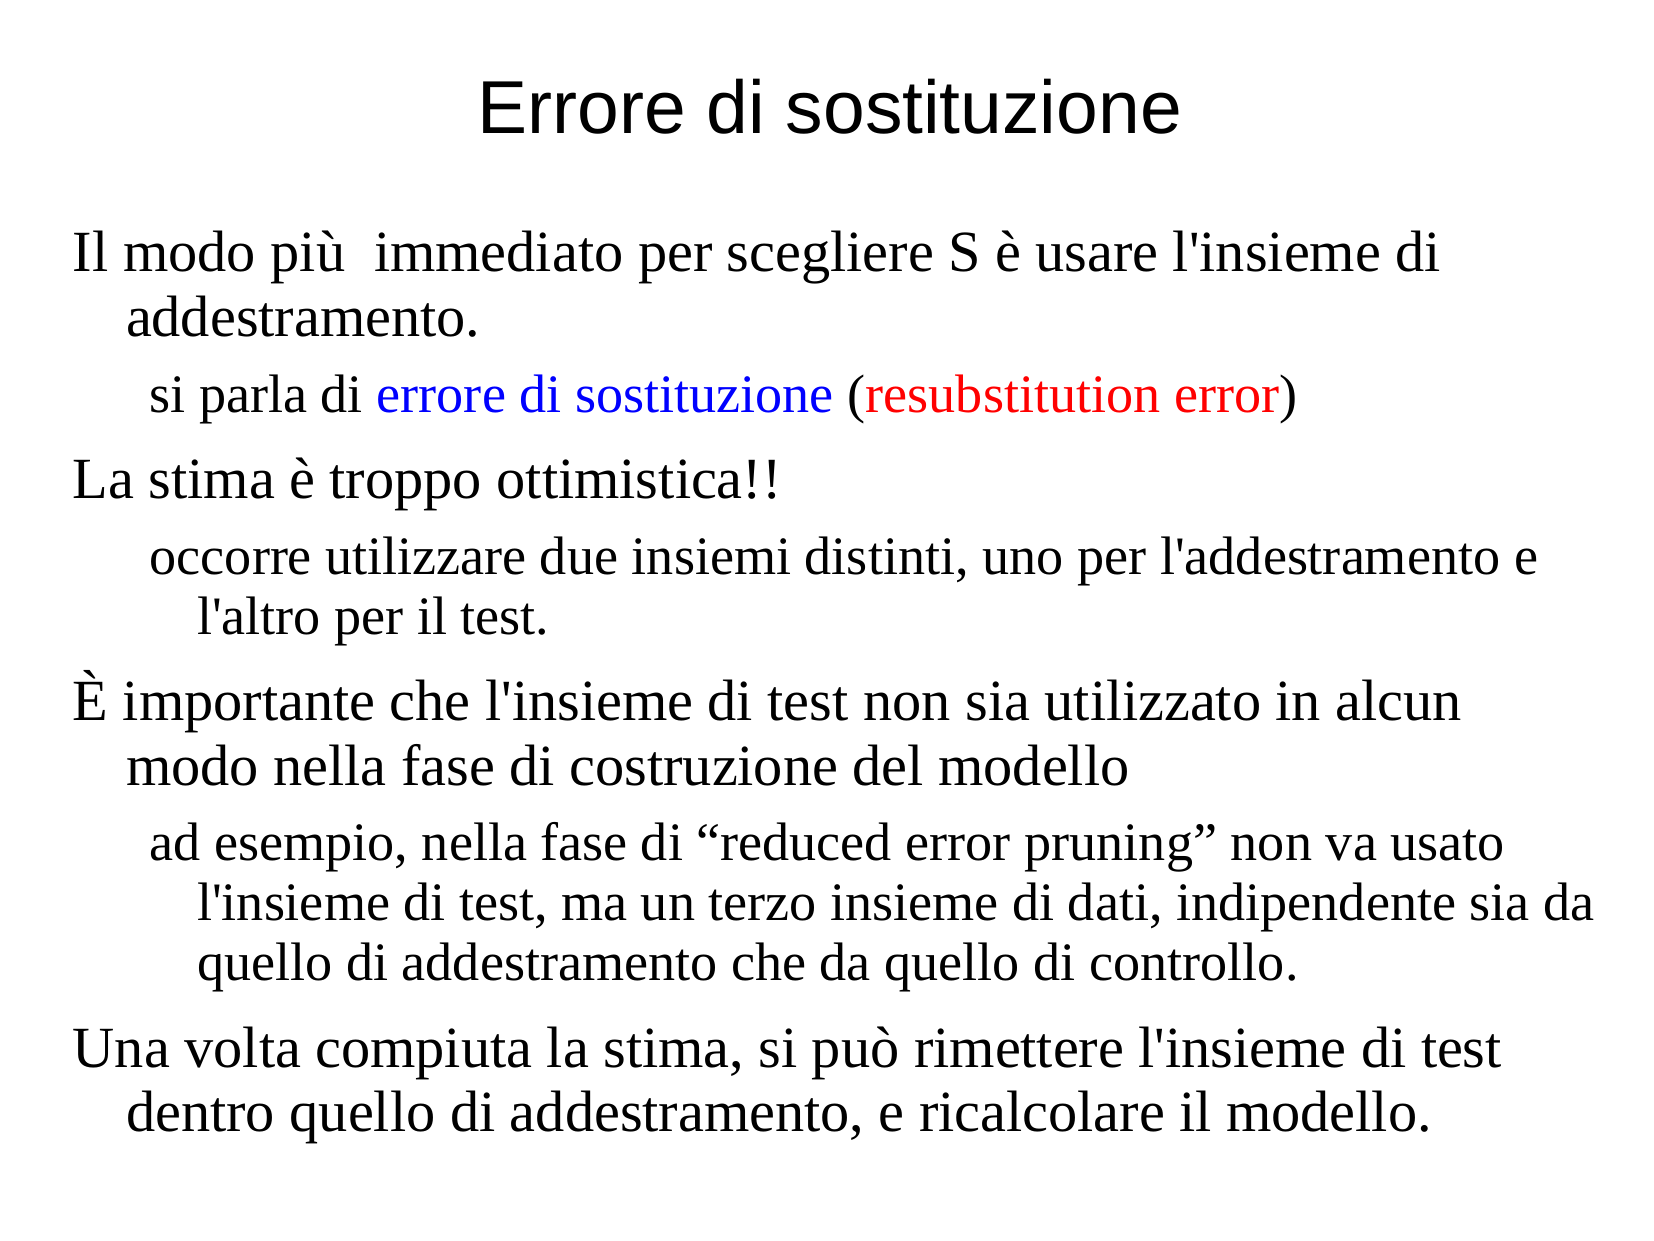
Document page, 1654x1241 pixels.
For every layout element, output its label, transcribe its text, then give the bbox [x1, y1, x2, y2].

list Il modo più immediato per scegliere S è usare l'insieme di addestramento. si parla di errore di sostituzione (resubstitution error) La stima è troppo ottimistica!! occorre utilizzare due insiemi distinti, uno per l'addestramento e l'altro per il test. È importante che l'insieme di test non sia utilizzato in alcun modo nella fase di costruzione del modello ad esempio, nella fase di “reduced error pruning” non va usato l'insieme di test, ma un terzo insieme di dati, indipendente sia da quello di addestramento che da quello di controllo. Una volta compiuta la stima, si può rimettere l'insieme di test dentro quello di addestramento, e ricalcolare il modello. [55, 219, 1605, 1179]
title Errore di sostituzione [52, 42, 1608, 173]
